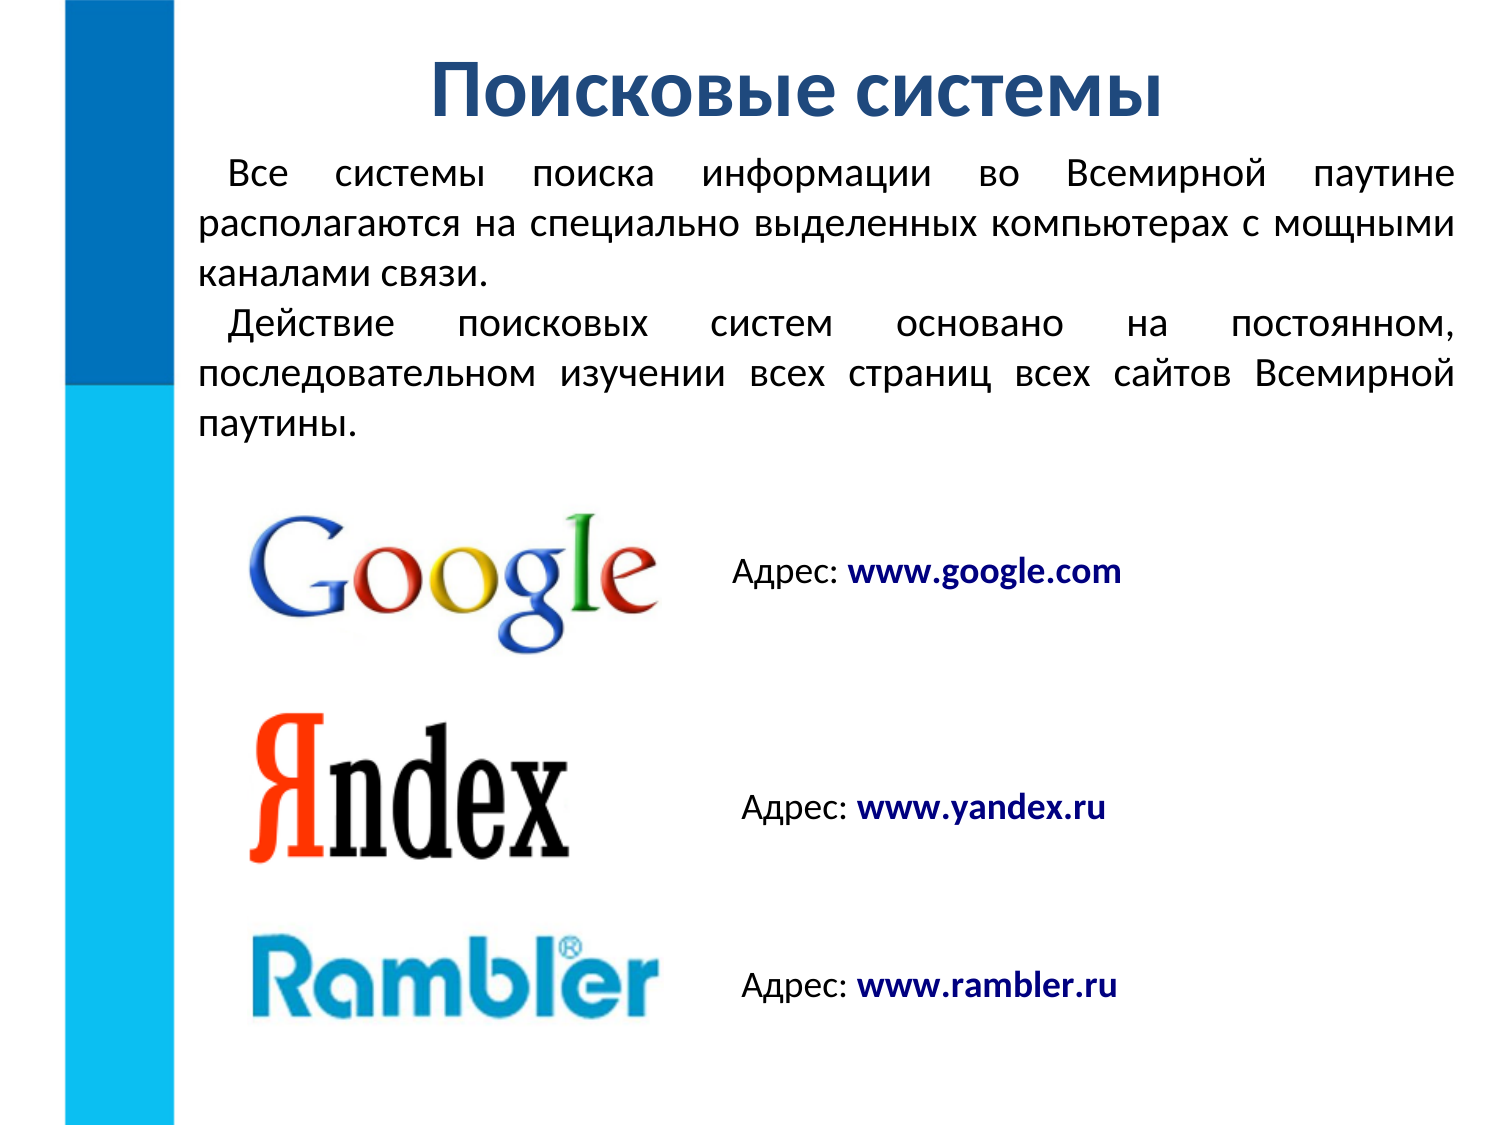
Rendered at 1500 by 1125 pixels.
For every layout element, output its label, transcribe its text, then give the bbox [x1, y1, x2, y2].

text_box Все системы поиска информации во Всемирной паутине располагаются на специально выделенных компьютерах с мощными каналами связи. Действие поисковых систем основано на постоянном, последовательном изучении всех страниц всех сайтов Всемирной паутины. [183, 137, 1471, 453]
picture [0, 0, 1500, 1125]
text_box Адрес: www.rambler.ru [696, 952, 1397, 1013]
text_box Поисковые системы [171, 30, 1426, 135]
text_box Адрес: www.yandex.ru [696, 774, 1397, 836]
text_box Адрес: www.google.com [717, 538, 1418, 645]
